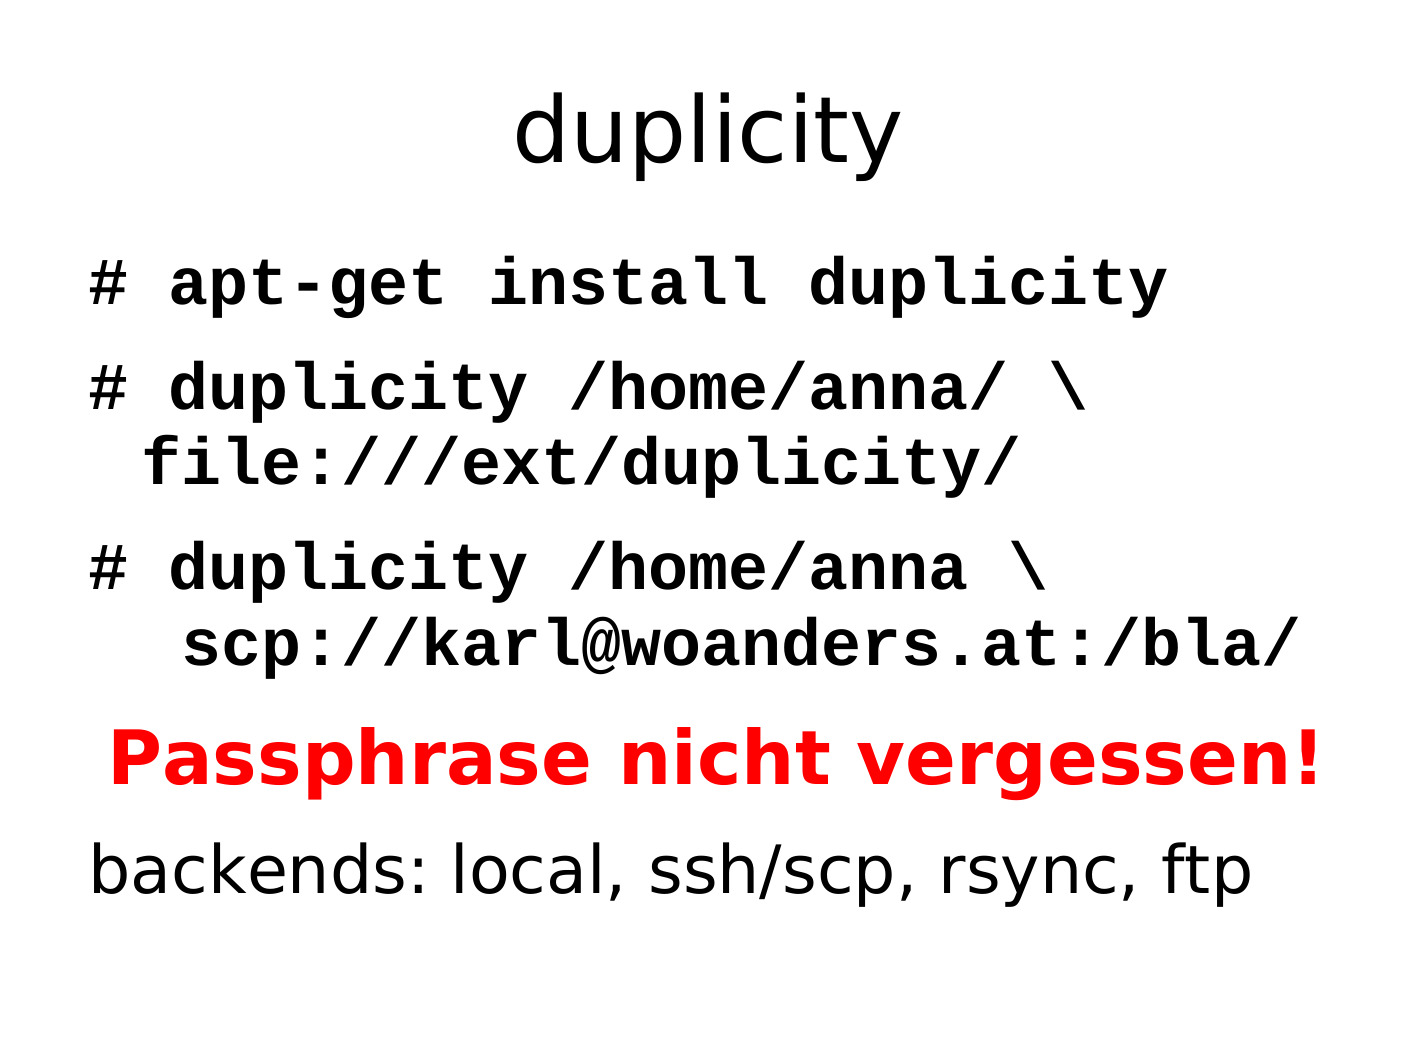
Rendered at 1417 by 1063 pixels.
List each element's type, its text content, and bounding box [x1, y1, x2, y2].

list # apt-get install duplicity # duplicity /home/anna/ \ file:///ext/duplicity/ # duplicity /home/anna \ scp://karl@woanders.at:/bla/ Passphrase nicht vergessen! backends: local, ssh/scp, rsync, ftp [70, 248, 1346, 936]
title duplicity [70, 49, 1346, 213]
